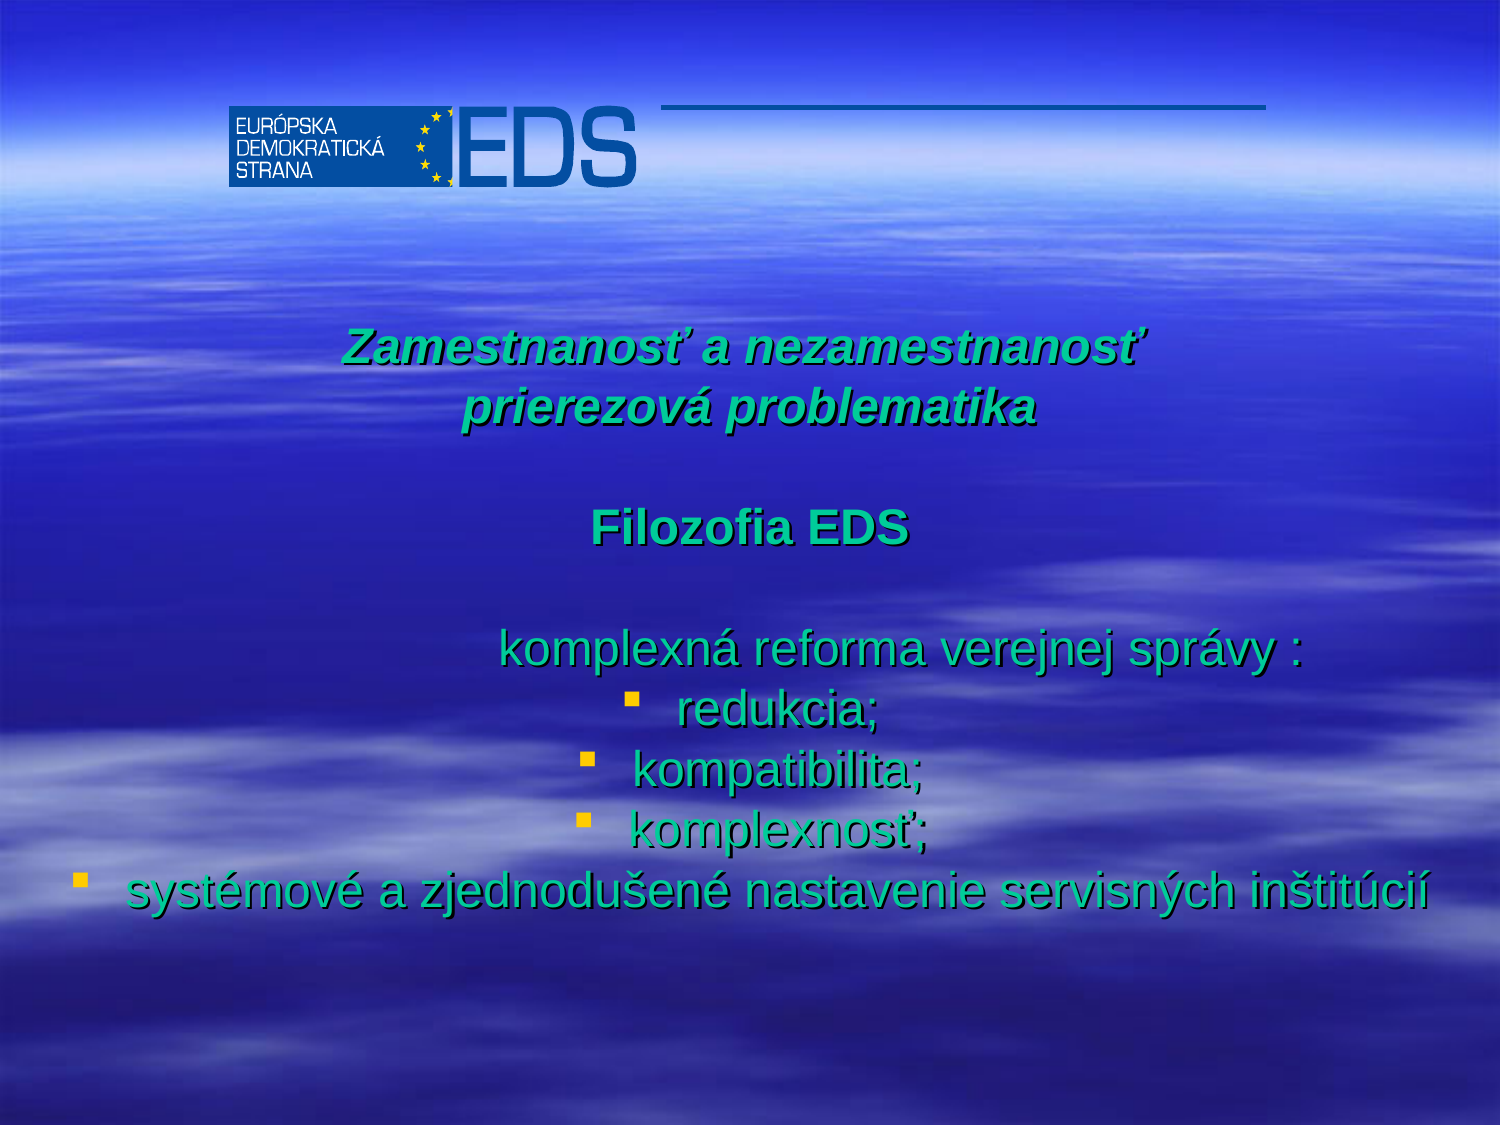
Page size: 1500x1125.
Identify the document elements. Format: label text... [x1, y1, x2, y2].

list Zamestnanosť a nezamestnanosť prierezová problematika Filozofia EDS komplexná reforma verejnej správy : redukcia; kompatibilita; komplexnosť; systémové a zjednodušené nastavenie servisných inštitúcií [49, 274, 1451, 1001]
picture [0, 0, 1500, 1125]
